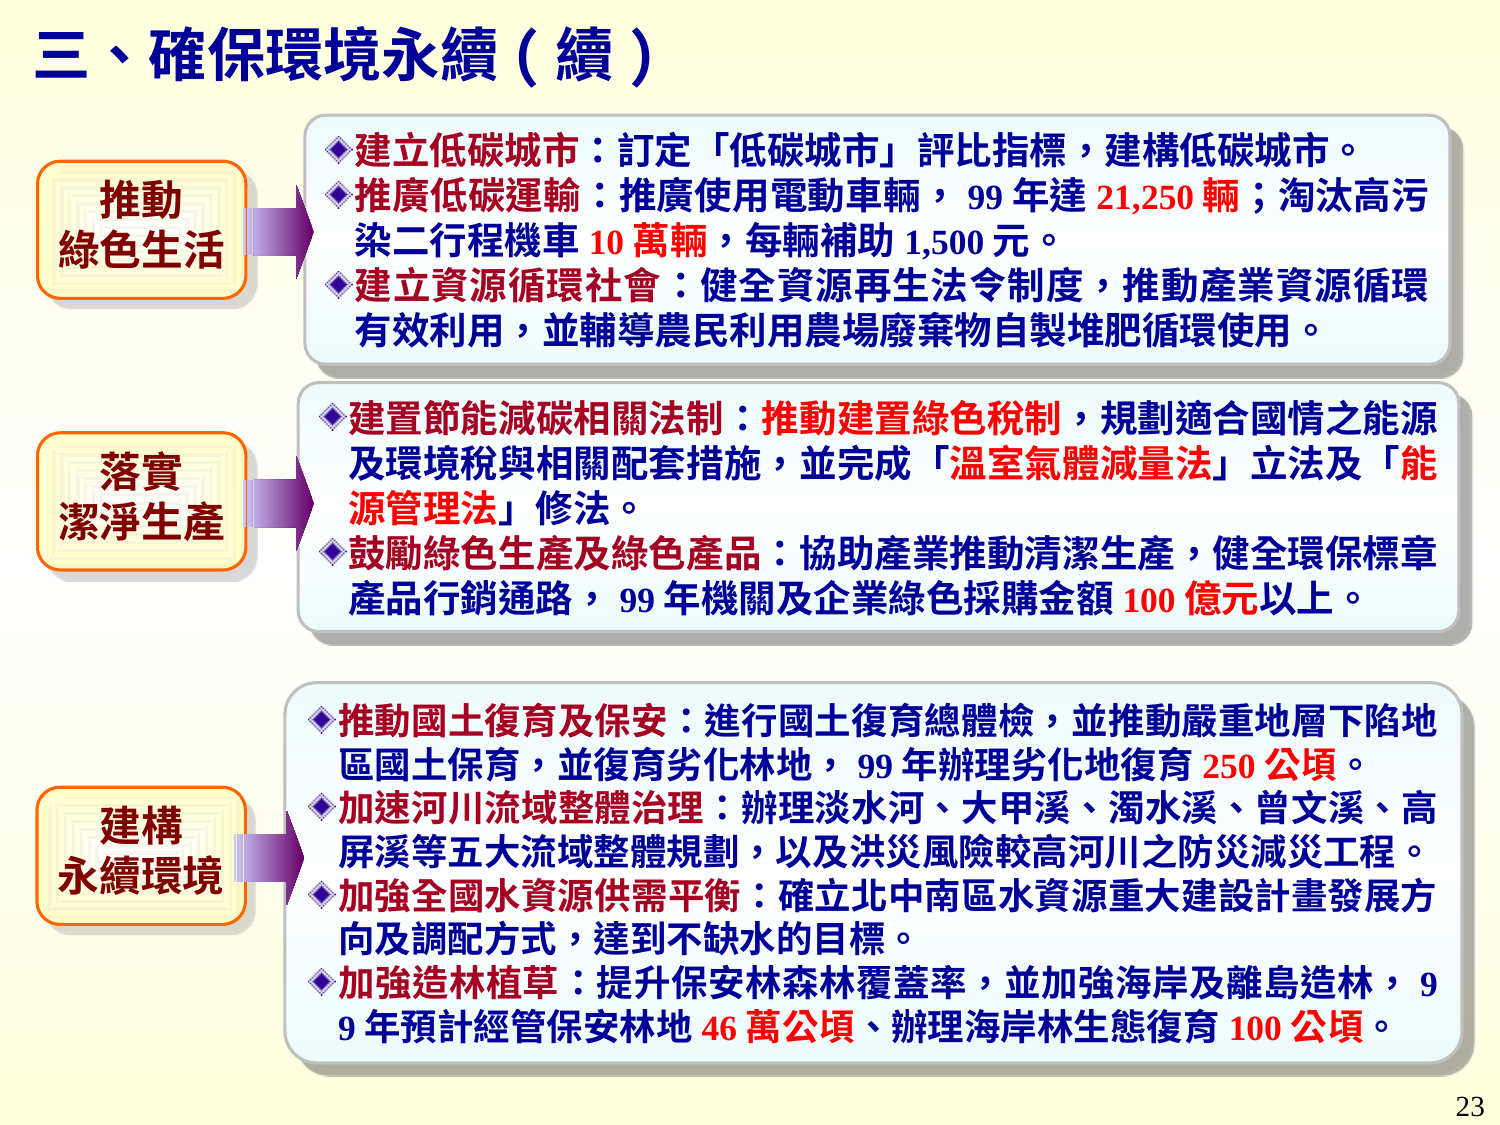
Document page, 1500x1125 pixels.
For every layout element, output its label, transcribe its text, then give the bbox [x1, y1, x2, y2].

text_box 推動國土復育及保安：進行國土復育總體檢，並推動嚴重地層下陷地區國土保育，並復育劣化林地，99年辦理劣化地復育250公頃。 加速河川流域整體治理：辦理淡水河、大甲溪、濁水溪、曾文溪、高屏溪等五大流域整體規劃，以及洪災風險較高河川之防災減災工程。 加強全國水資源供需平衡：確立北中南區水資源重大建設計畫發展方向及調配方式，達到不缺水的目標。 加強造林植草：提升保安林森林覆蓋率，並加強海岸及離島造林，99年預計經管保安林地46萬公頃、辦理海岸林生態復育100公頃。 [284, 682, 1463, 1063]
picture [325, 181, 353, 209]
picture [308, 706, 336, 734]
text_box 建置節能減碳相關法制：推動建置綠色稅制，規劃適合國情之能源及環境稅與相關配套措施，並完成「溫室氣體減量法」立法及「能源管理法」修法。 鼓勵綠色生產及綠色產品：協助產業推動清潔生產，健全環保標章產品行銷通路，99年機關及企業綠色採購金額100億元以上。 [298, 382, 1459, 632]
picture [308, 968, 336, 996]
text_box 建立低碳城市：訂定「低碳城市」評比指標，建構低碳城市。 推廣低碳運輸：推廣使用電動車輛，99年達21,250輛；淘汰高污染二行程機車10萬輛，每輛補助1,500元。 建立資源循環社會：健全資源再生法令制度，推動產業資源循環有效利用，並輔導農民利用農場廢棄物自製堆肥循環使用。 [304, 115, 1450, 365]
text_box [253, 184, 314, 280]
text_box [254, 456, 315, 551]
picture [308, 793, 336, 821]
picture [325, 271, 353, 299]
text_box [244, 810, 305, 906]
picture [319, 538, 347, 566]
text_box [248, 480, 252, 527]
text_box [247, 208, 252, 255]
picture [319, 403, 347, 431]
text_box 落實 潔淨生產 [37, 432, 246, 570]
text_box 推動 綠色生活 [37, 161, 246, 299]
picture [325, 136, 353, 164]
text_box 建構 永續環境 [36, 787, 246, 925]
text_box 三、確保環境永續(續) [17, 18, 680, 98]
picture [308, 881, 336, 909]
text_box [238, 834, 242, 882]
